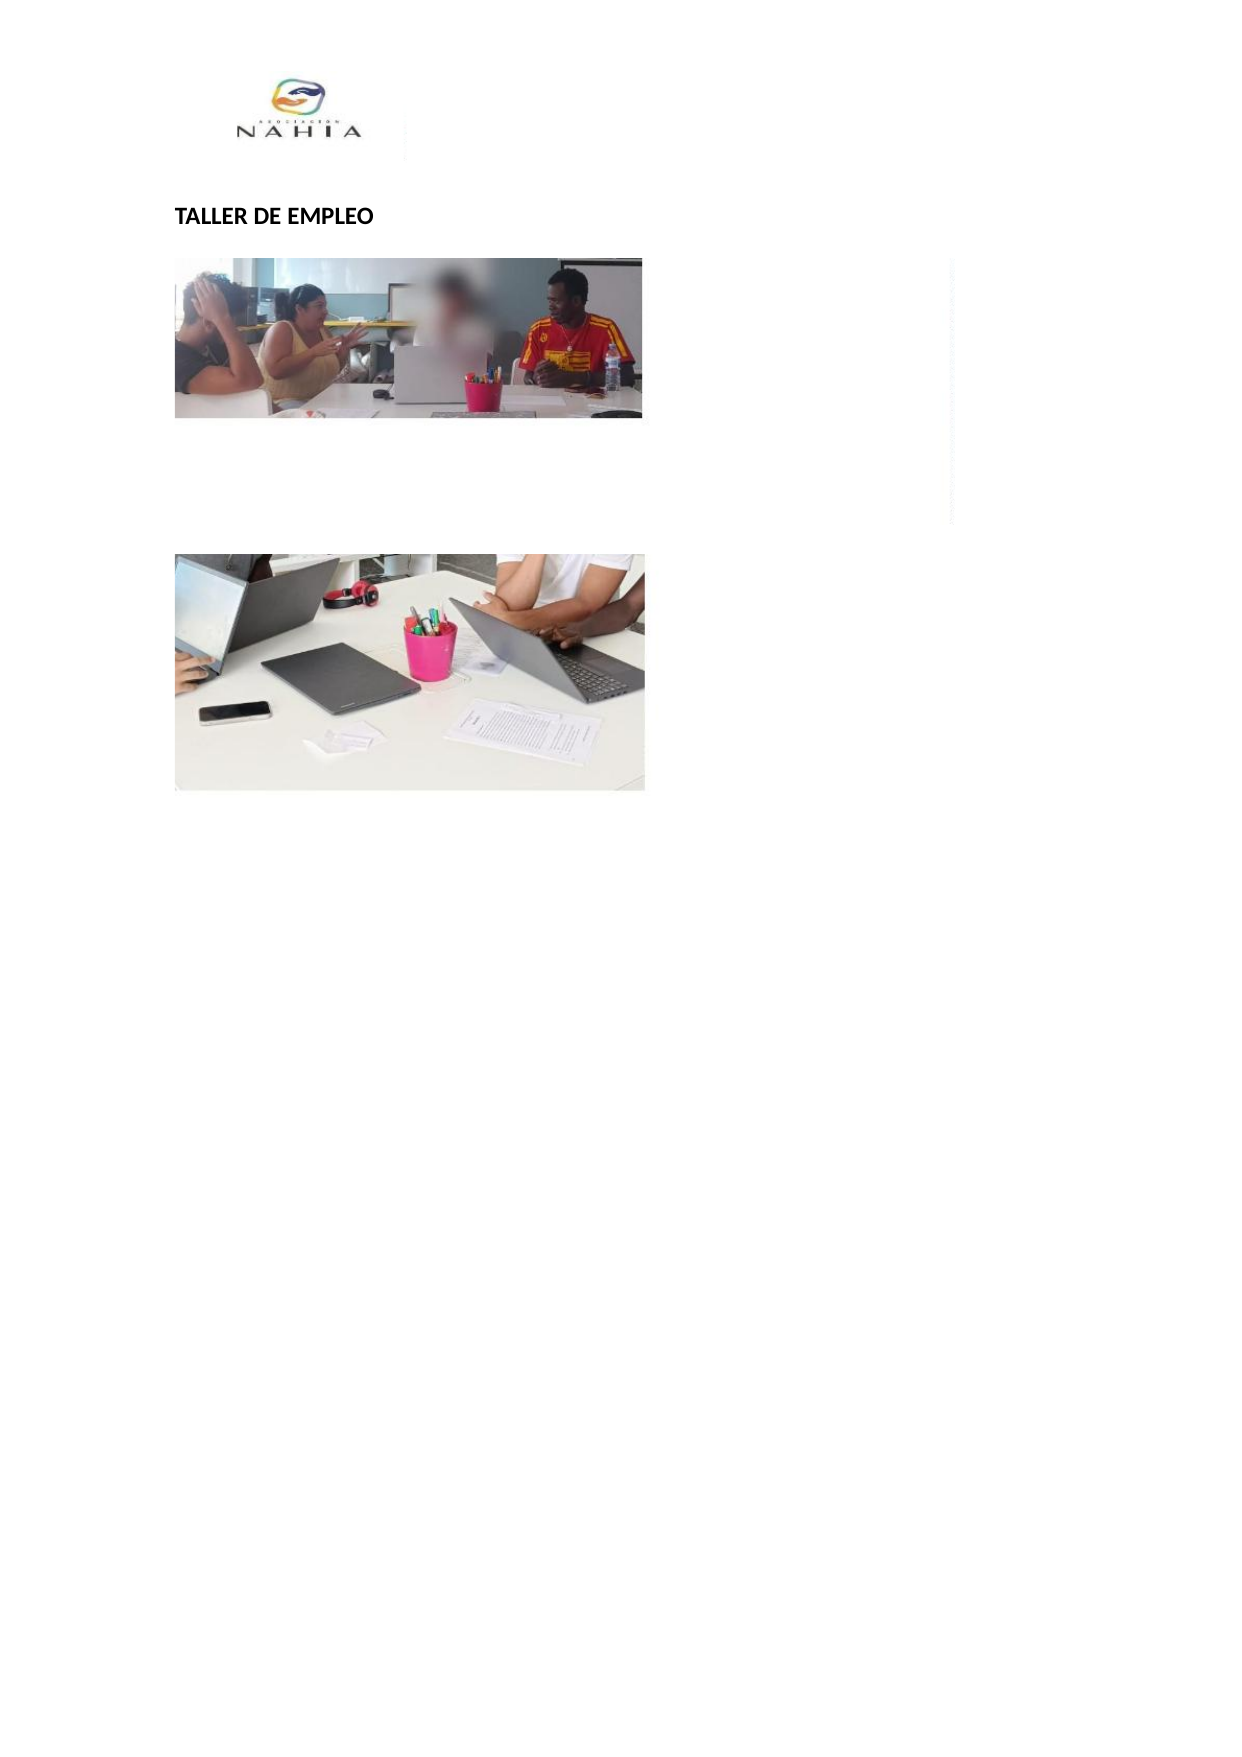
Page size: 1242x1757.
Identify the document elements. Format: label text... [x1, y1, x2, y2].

text_box [174, 554, 959, 948]
text_box [236, 71, 407, 164]
text_box [174, 258, 955, 525]
text_box TALLER DE EMPLEO [175, 199, 402, 230]
